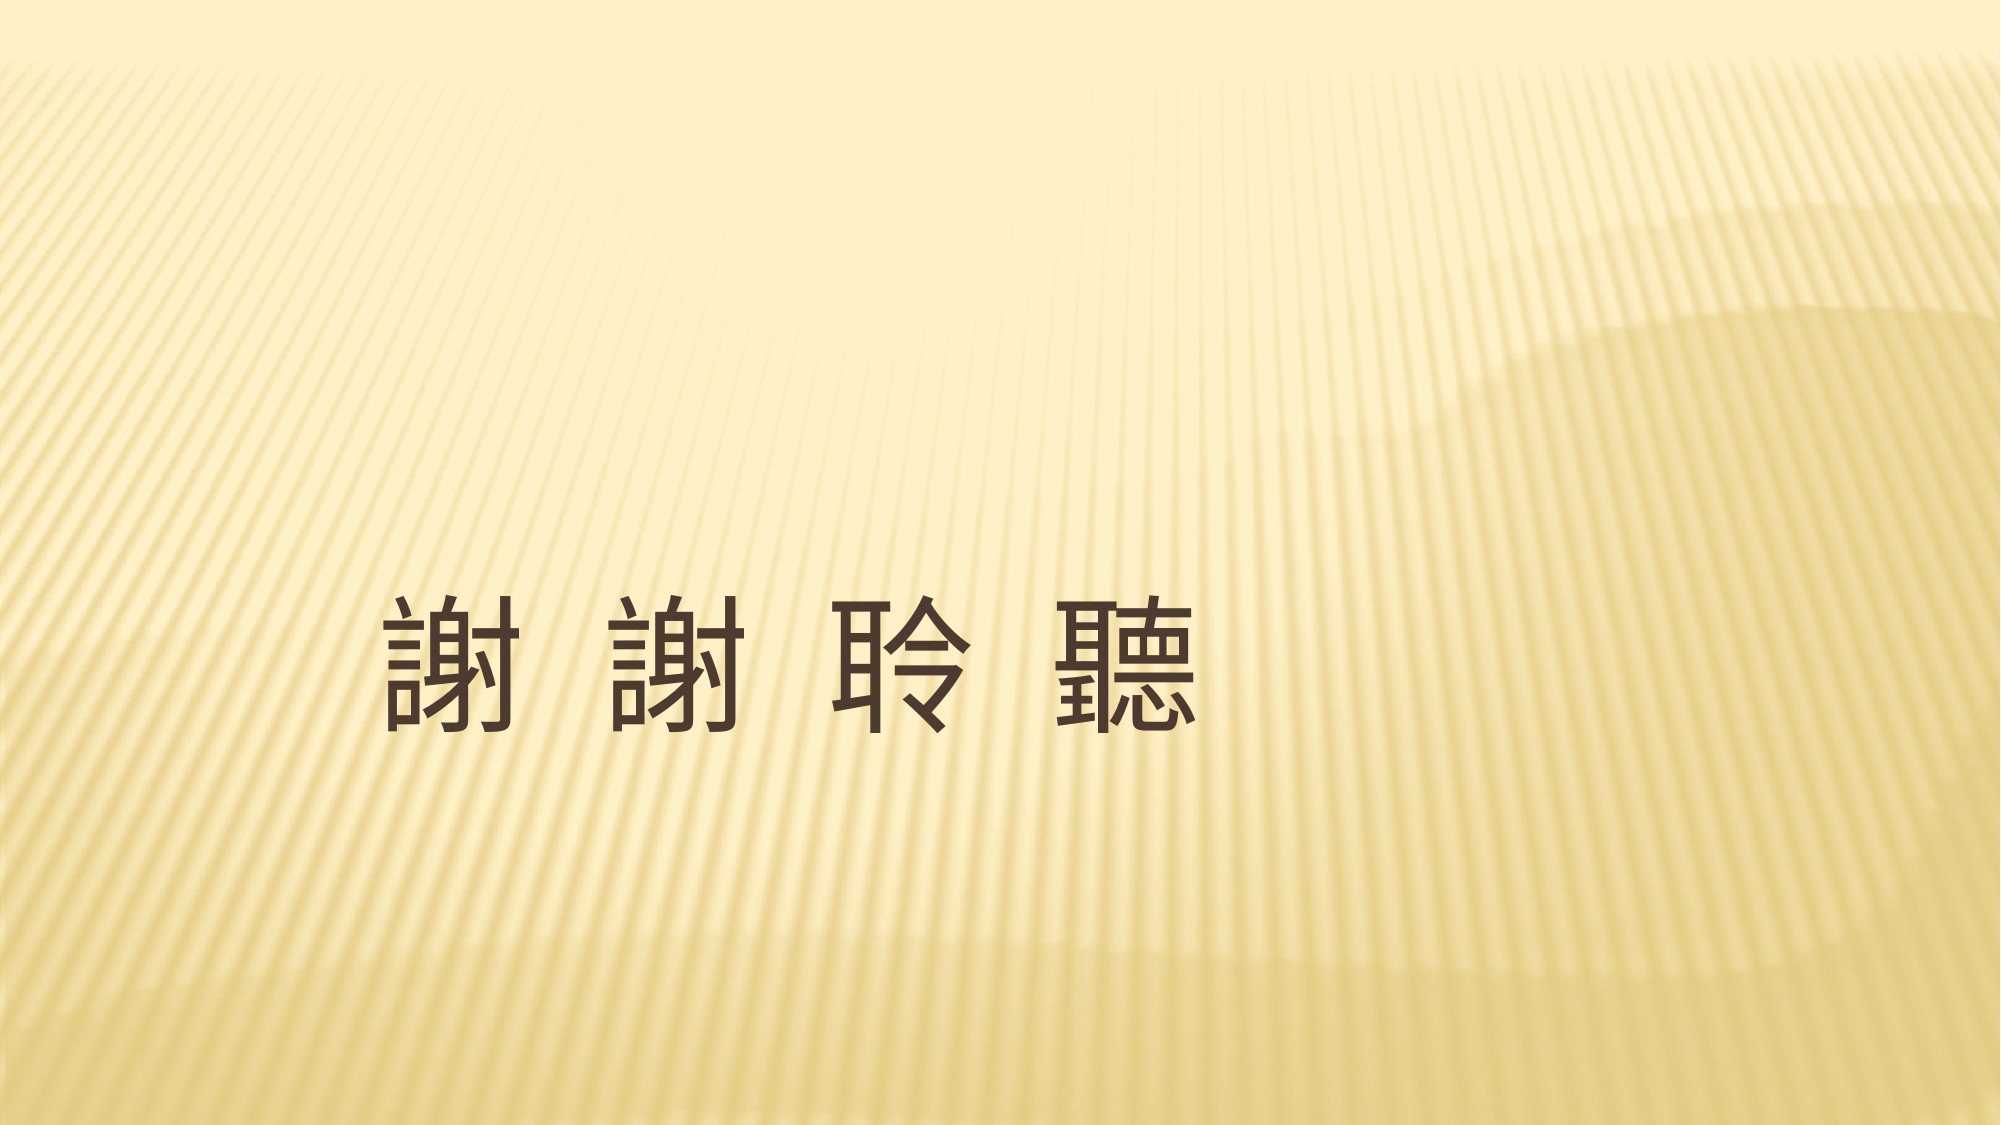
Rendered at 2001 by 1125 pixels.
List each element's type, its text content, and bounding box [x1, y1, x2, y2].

list 謝 謝 聆 聽 [66, 254, 1967, 998]
